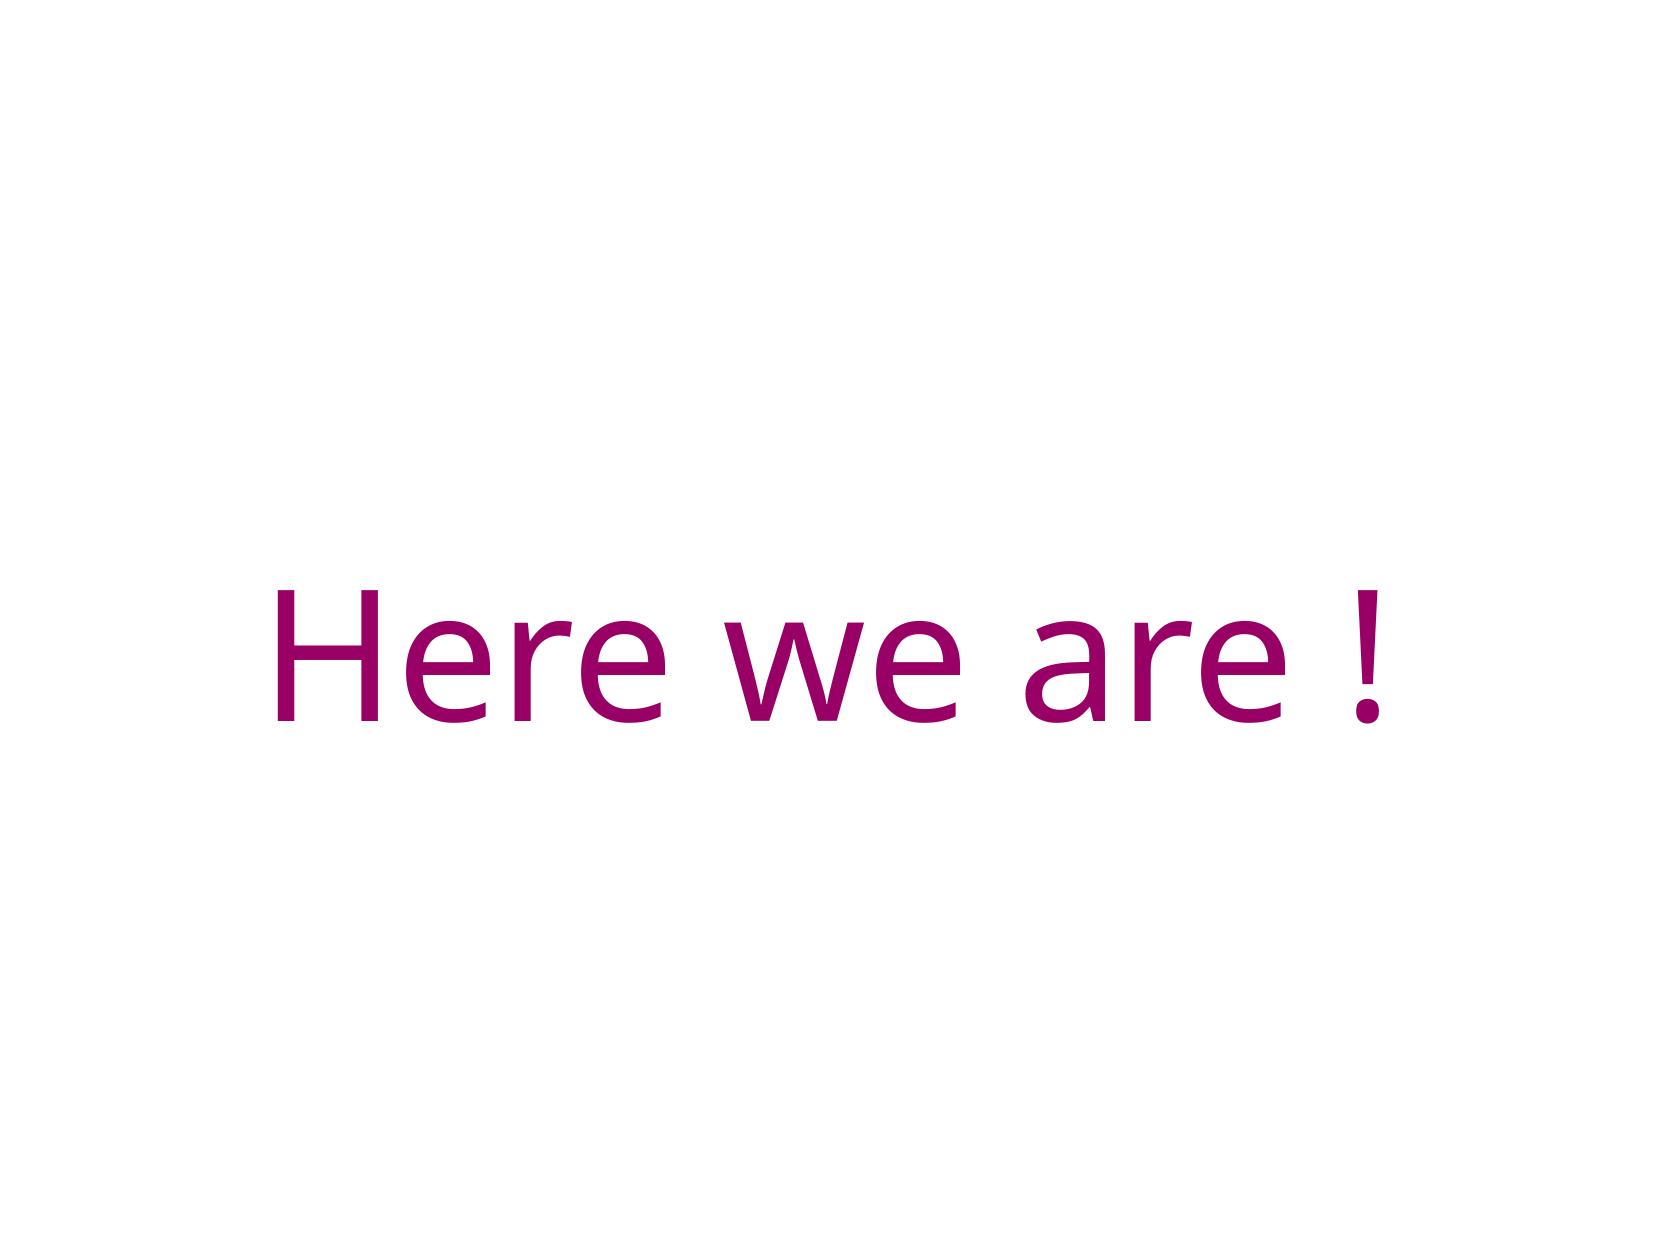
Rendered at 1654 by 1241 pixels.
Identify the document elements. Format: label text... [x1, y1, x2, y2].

subtitle Here we are ! [82, 290, 1571, 1010]
